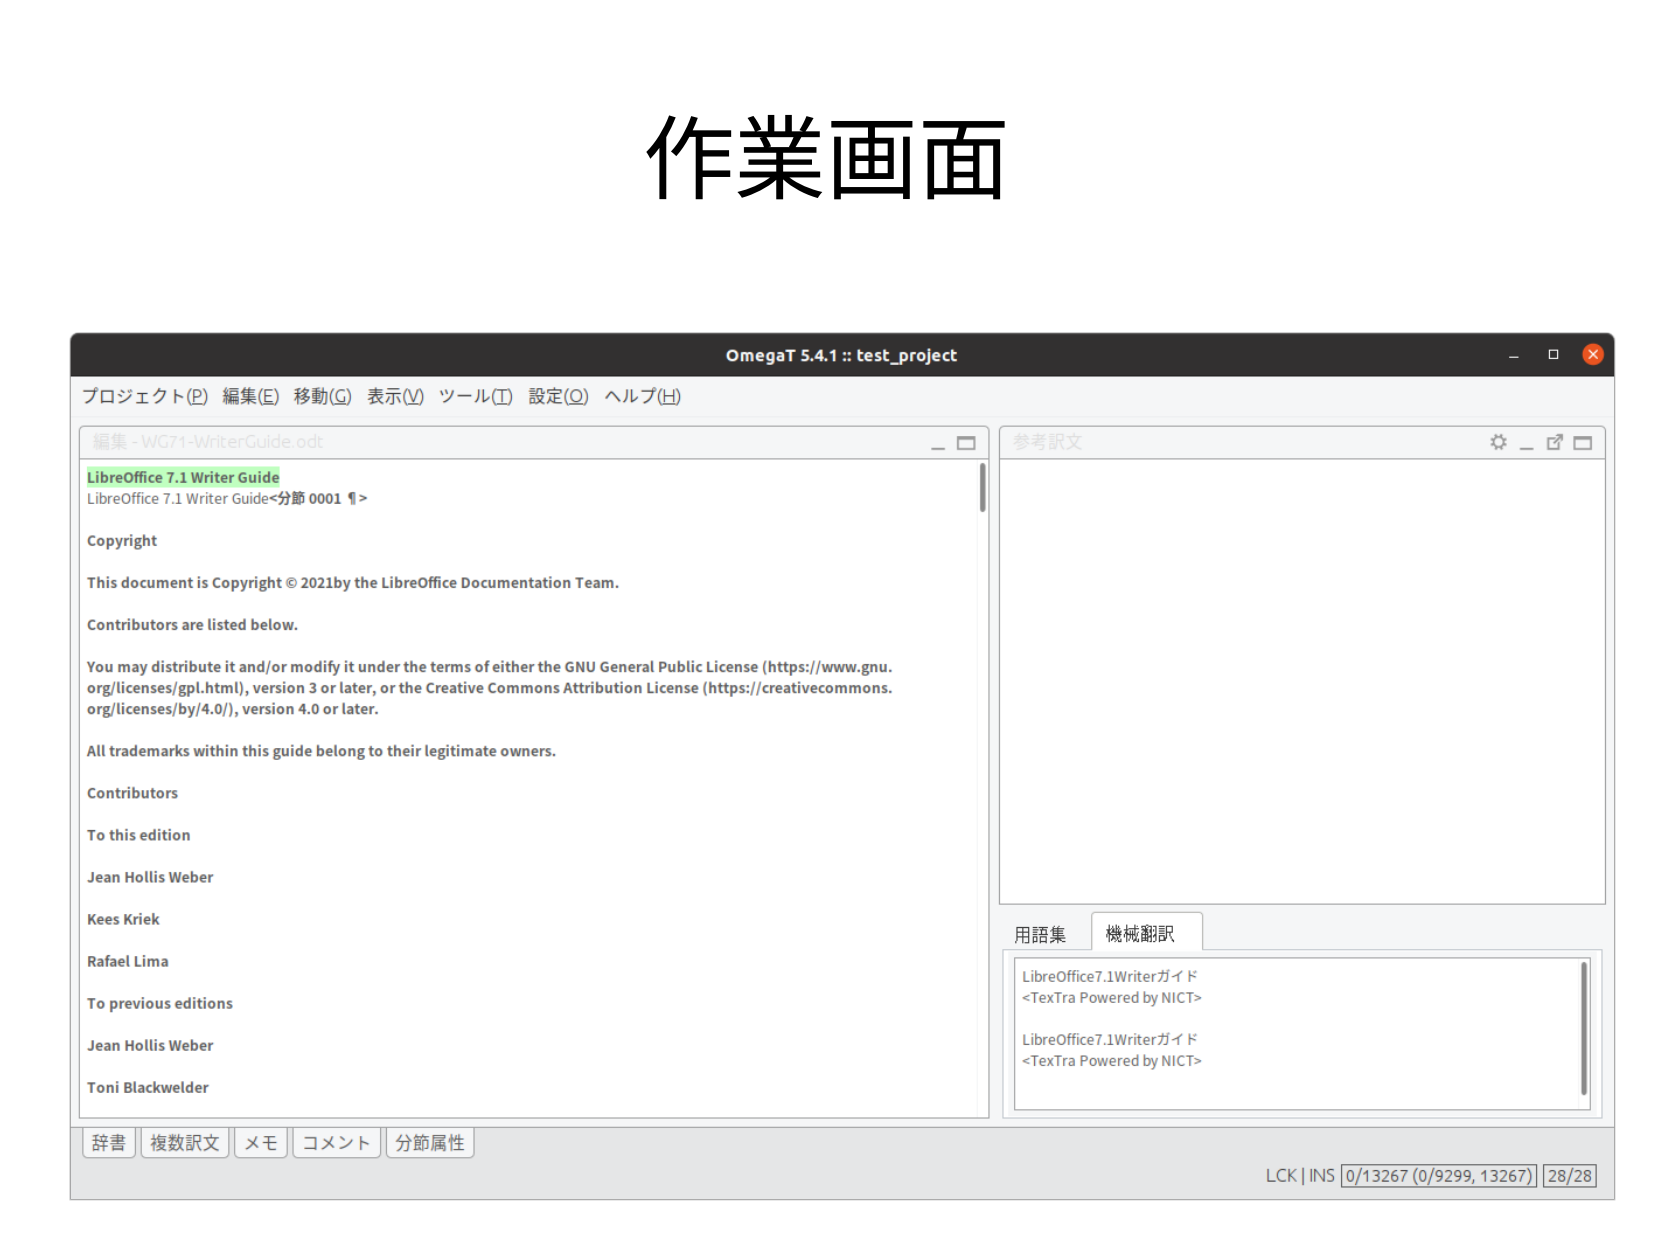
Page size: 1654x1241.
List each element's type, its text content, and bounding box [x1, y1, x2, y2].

picture [59, 324, 1626, 1211]
title 作業画面 [82, 49, 1571, 257]
